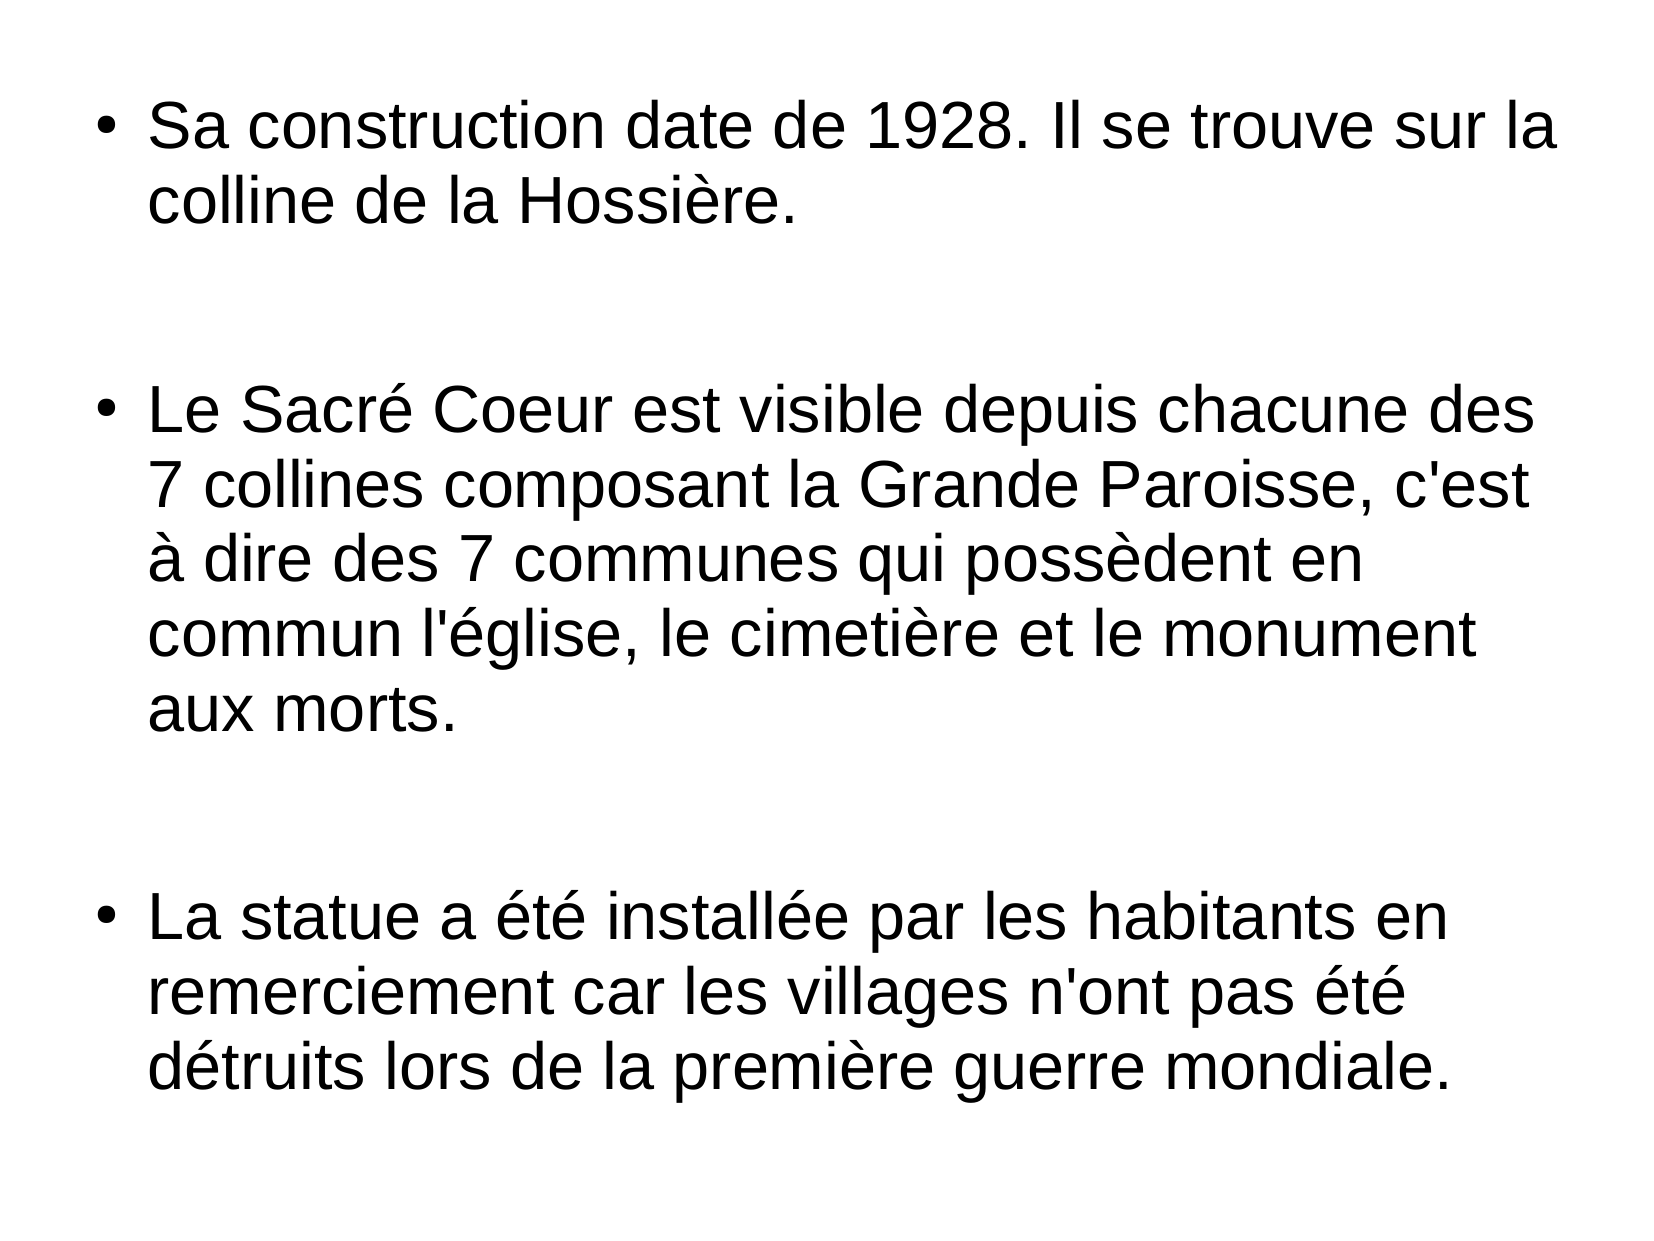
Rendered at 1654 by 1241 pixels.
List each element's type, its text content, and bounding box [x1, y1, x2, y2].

list Sa construction date de 1928. Il se trouve sur la colline de la Hossière. Le Sacré Coeur est visible depuis chacune des 7 collines composant la Grande Paroisse, c'est à dire des 7 communes qui possèdent en commun l'église, le cimetière et le monument aux morts. La statue a été installée par les habitants en remerciement car les villages n'ont pas été détruits lors de la première guerre mondiale. [76, 88, 1565, 1152]
